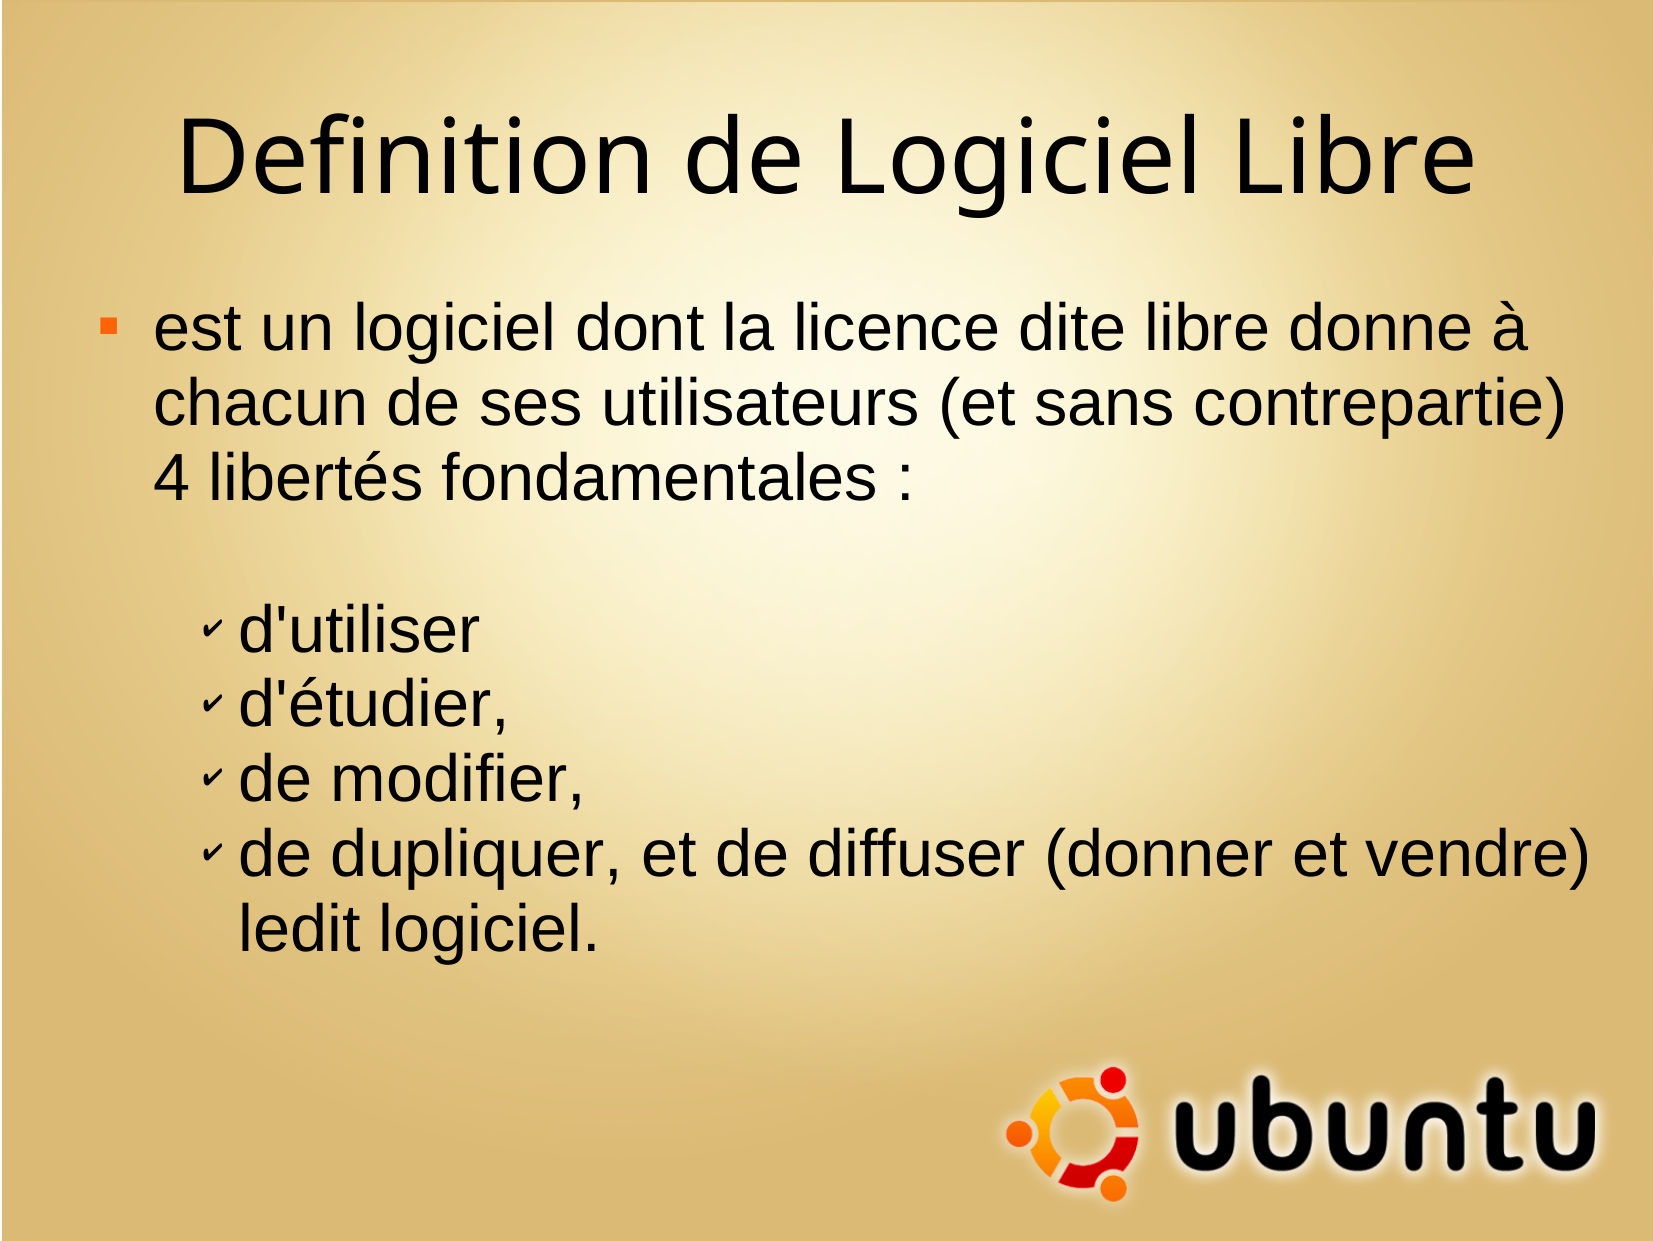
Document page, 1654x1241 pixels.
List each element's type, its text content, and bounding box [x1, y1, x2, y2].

text_box d'utiliser d'étudier, de modifier, de dupliquer, et de diffuser (donner et vendre) ledit logiciel. [152, 509, 1649, 1106]
list est un logiciel dont la licence dite libre donne à chacun de ses utilisateurs (et sans contrepartie) 4 libertés fondamentales : [82, 290, 1571, 565]
title Definition de Logiciel Libre [82, 49, 1571, 257]
picture [2, 0, 1654, 1241]
